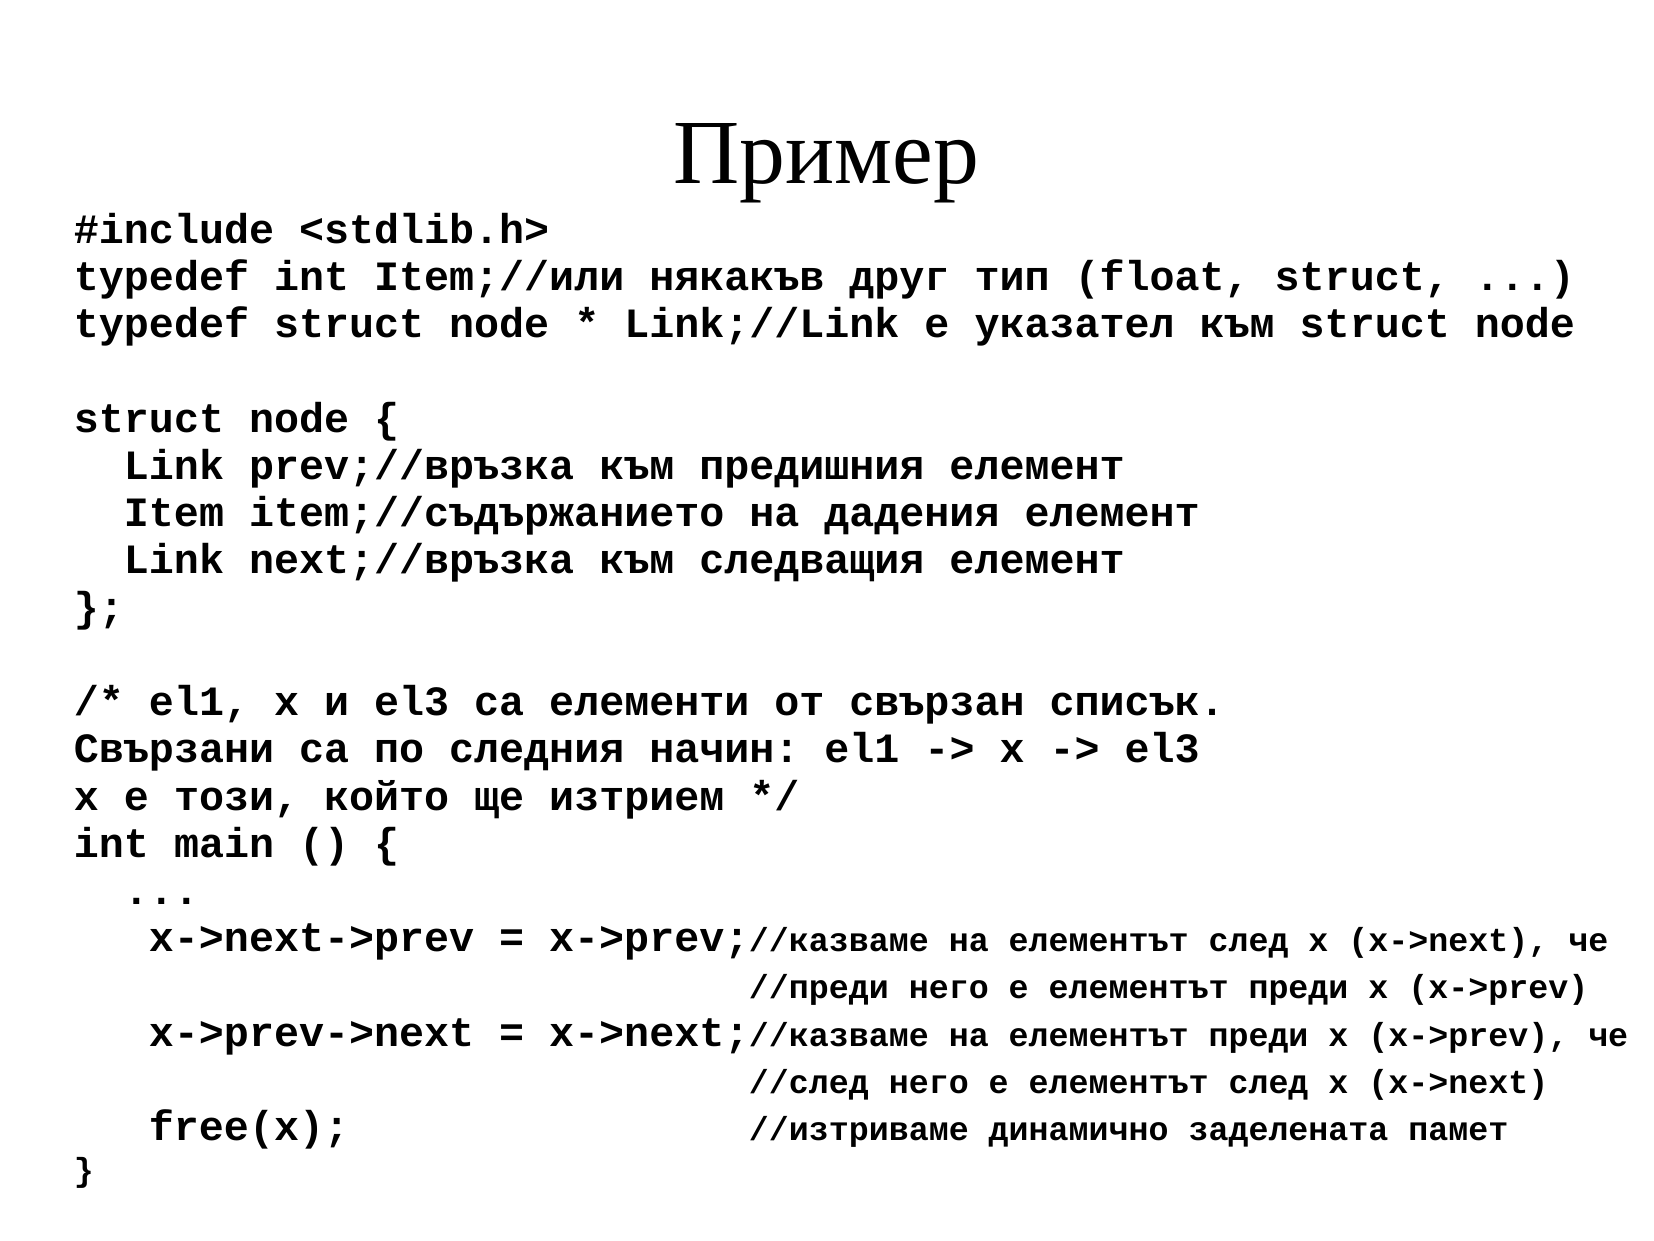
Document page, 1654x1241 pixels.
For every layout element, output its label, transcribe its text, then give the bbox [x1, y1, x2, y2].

text_box #include <stdlib.h> typedef int Item;//или някакъв друг тип (float, struct, ...) typedef struct node * Link;//Link е указател към struct node struct node { Link prev;//връзка към предишния елемент Item item;//съдържанието на дадения елемент Link next;//връзка към следващия елемент }; /* el1, x и el3 са елементи от свързан списък. Свързани са по следния начин: el1 -> x -> el3 x е този, който ще изтрием */ int main () { ... x->next->prev = x->prev;//казваме на елементът след x (x->next), че //преди него е елементът преди x (x->prev) x->prev->next = x->next;//казваме на елементът преди x (x->prev), че //след него е елементът след x (x->next) free(x); //изтриваме динамично заделената памет } [59, 200, 1646, 1209]
title Пример [82, 49, 1571, 200]
